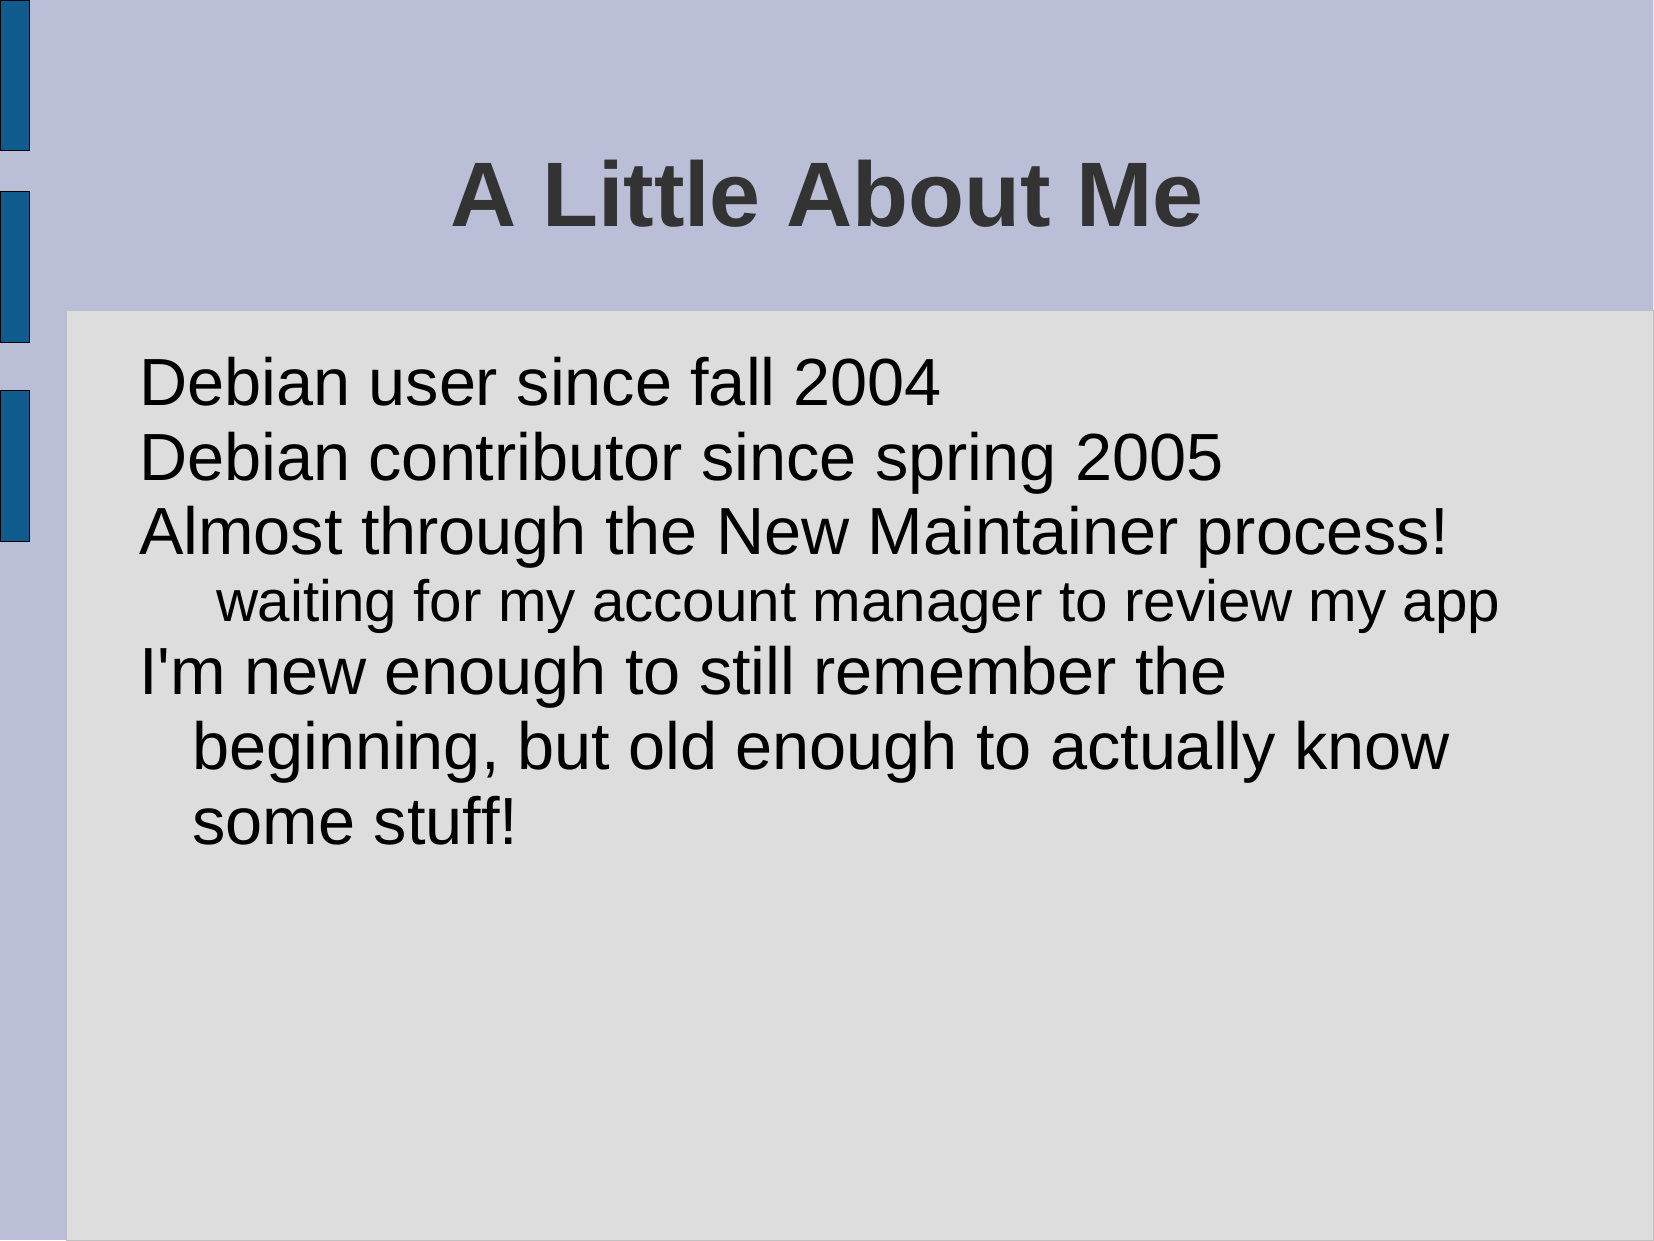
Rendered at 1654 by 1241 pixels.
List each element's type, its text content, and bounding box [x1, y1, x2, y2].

title A Little About Me [121, 91, 1534, 299]
list Debian user since fall 2004 Debian contributor since spring 2005 Almost through the New Maintainer process! waiting for my account manager to review my app I'm new enough to still remember the beginning, but old enough to actually know some stuff! [121, 344, 1534, 1127]
